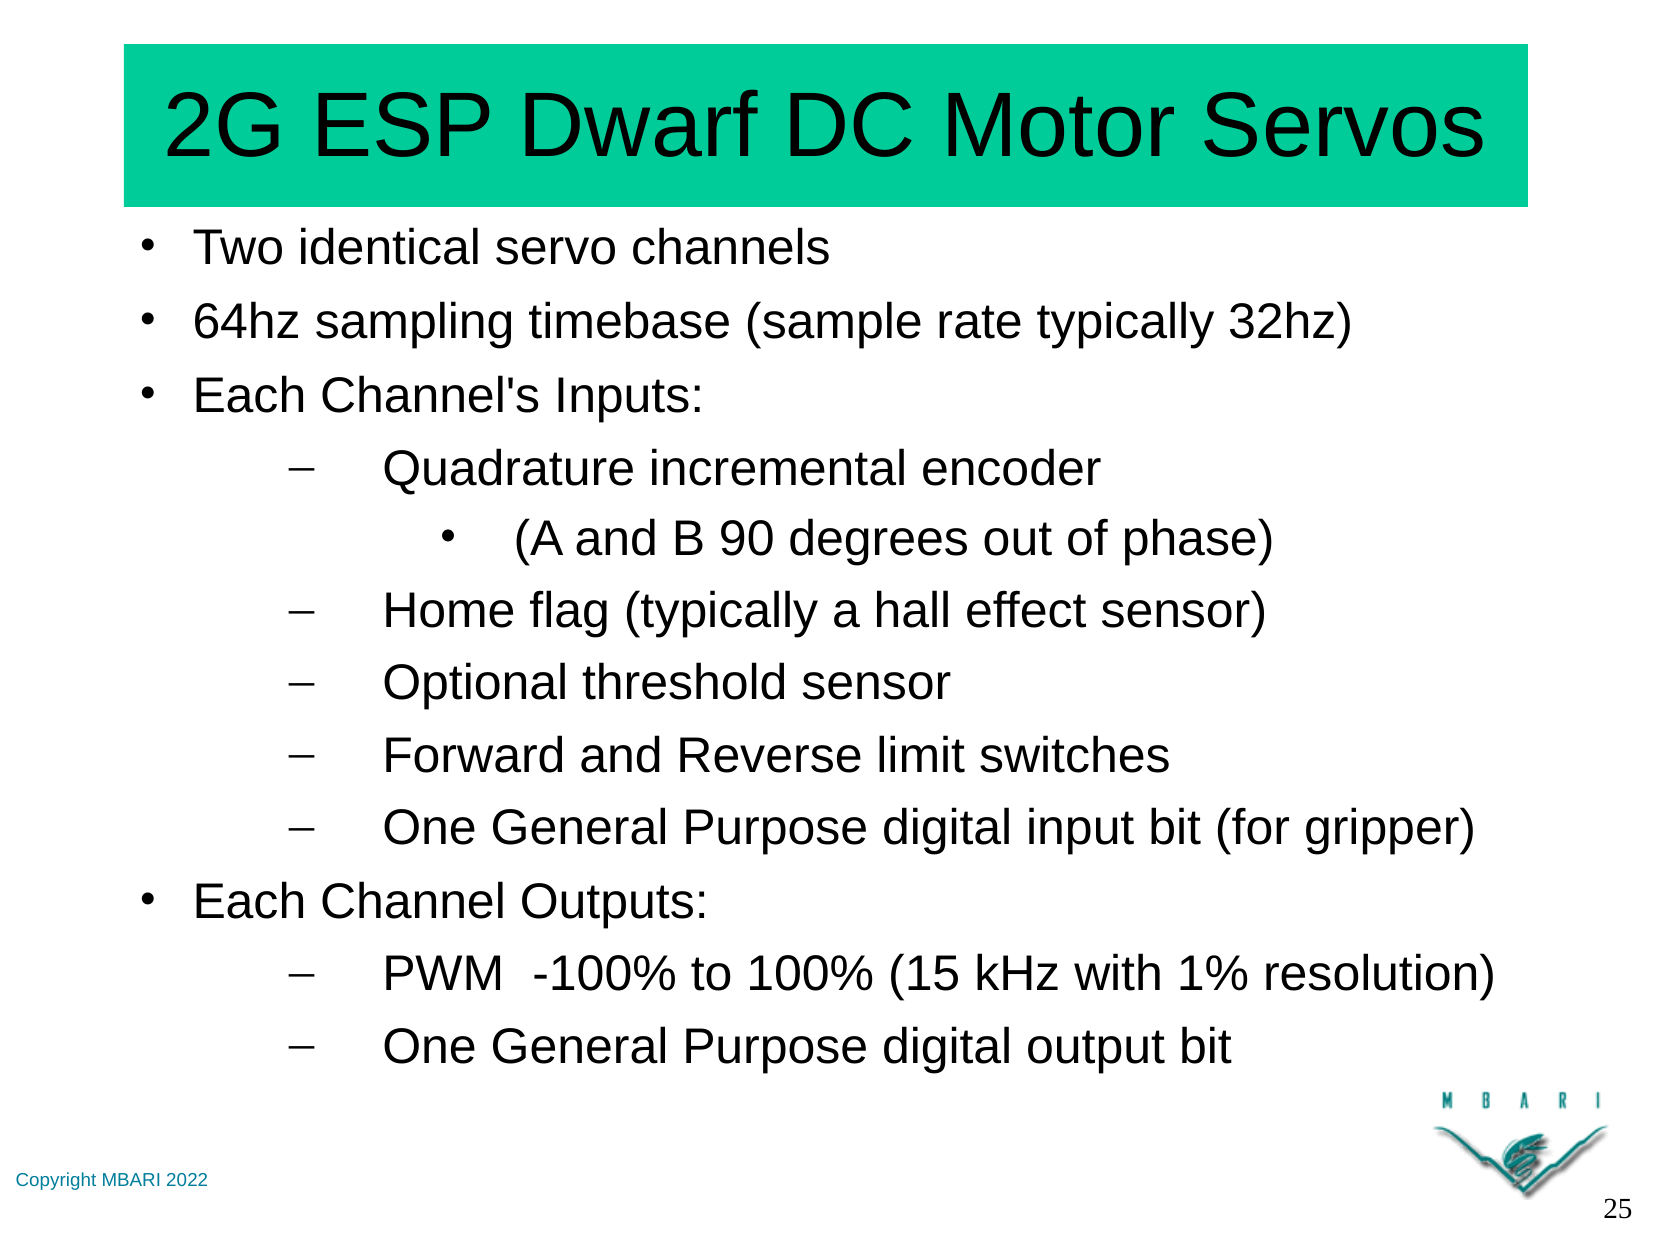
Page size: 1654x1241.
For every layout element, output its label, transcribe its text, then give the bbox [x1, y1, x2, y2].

list Two identical servo channels 64hz sampling timebase (sample rate typically 32hz) Each Channel's Inputs: Quadrature incremental encoder (A and B 90 degrees out of phase) Home flag (typically a hall effect sensor) Optional threshold sensor Forward and Reverse limit switches One General Purpose digital input bit (for gripper) Each Channel Outputs: PWM -100% to 100% (15 kHz with 1% resolution) One General Purpose digital output bit [123, 206, 1528, 1199]
title 2G ESP Dwarf DC Motor Servos [123, 44, 1528, 206]
picture [1426, 1091, 1613, 1200]
